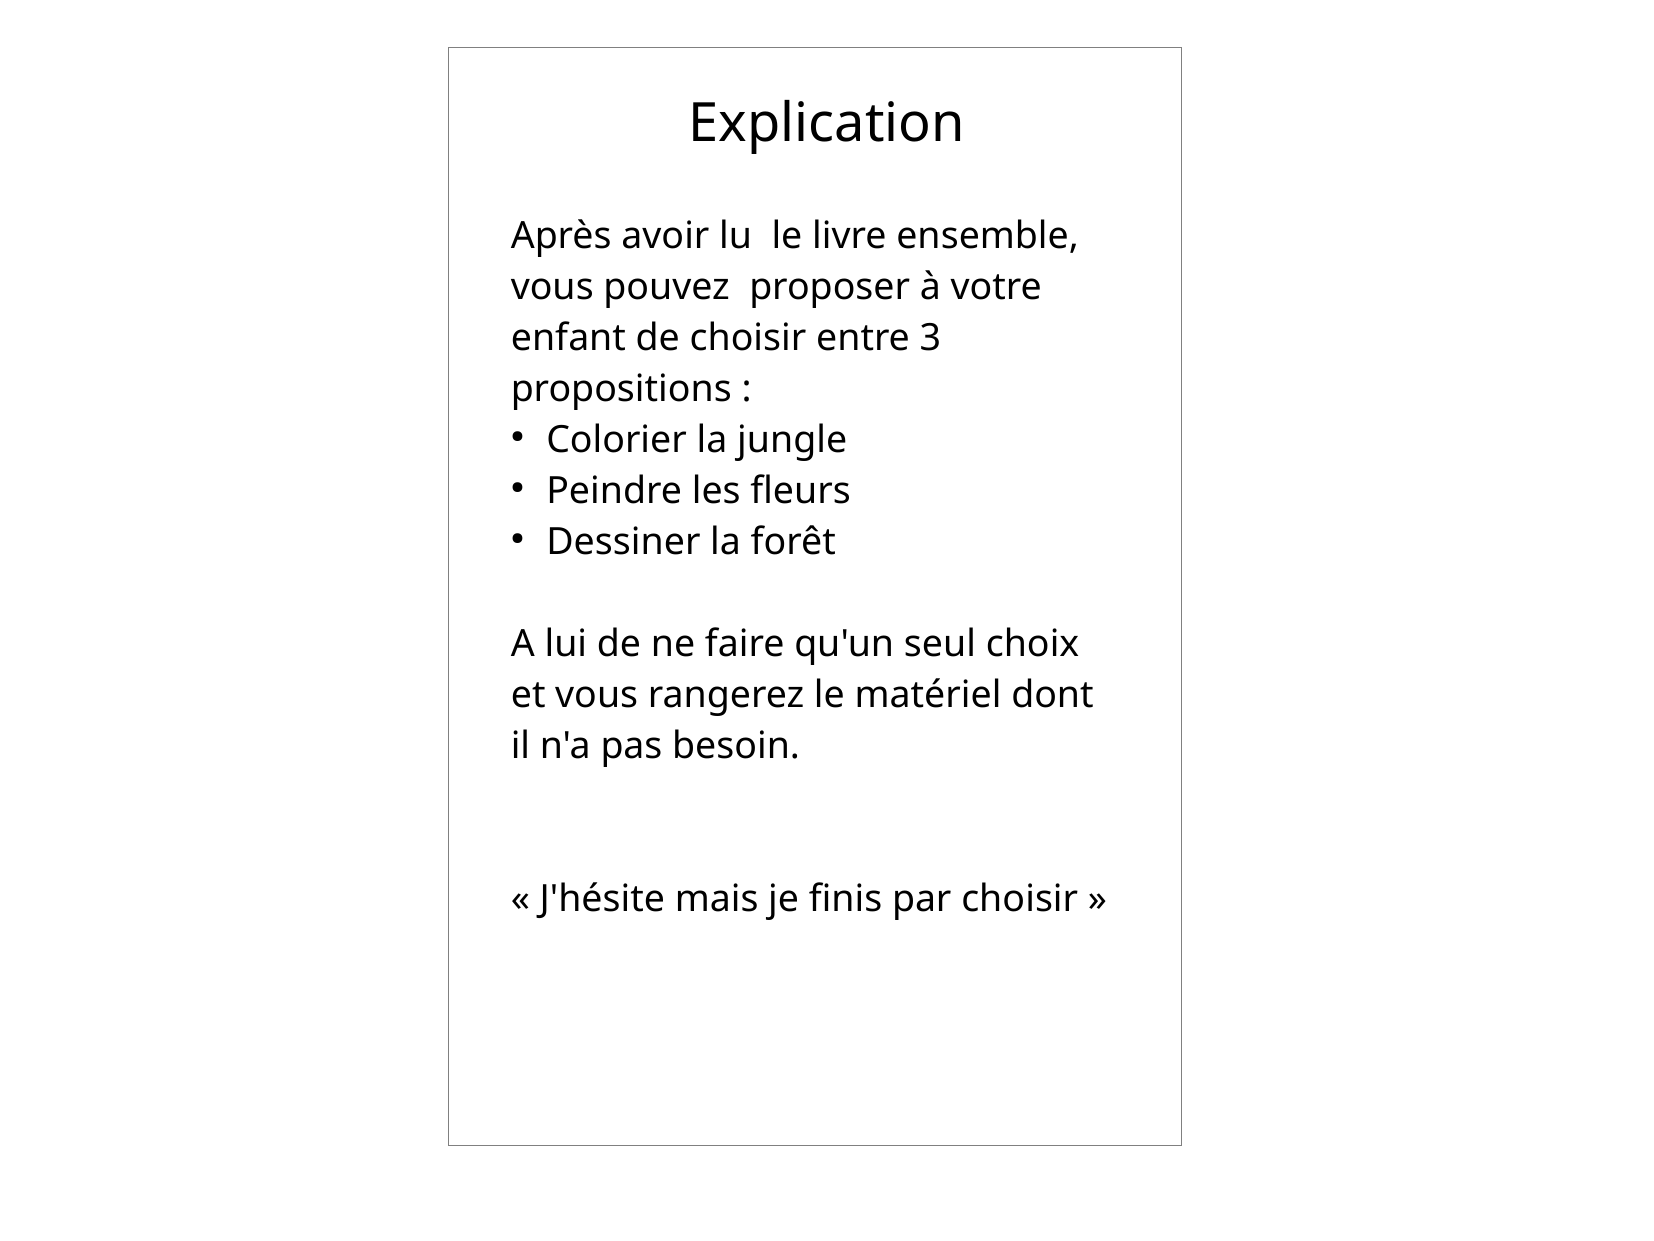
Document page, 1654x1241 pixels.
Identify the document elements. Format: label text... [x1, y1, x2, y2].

text_box Explication [543, 75, 1111, 157]
text_box Après avoir lu le livre ensemble, vous pouvez proposer à votre enfant de choisir entre 3 propositions : Colorier la jungle Peindre les fleurs Dessiner la forêt A lui de ne faire qu'un seul choix et vous rangerez le matériel dont il n'a pas besoin. « J'hésite mais je finis par choisir » [496, 200, 1134, 1241]
